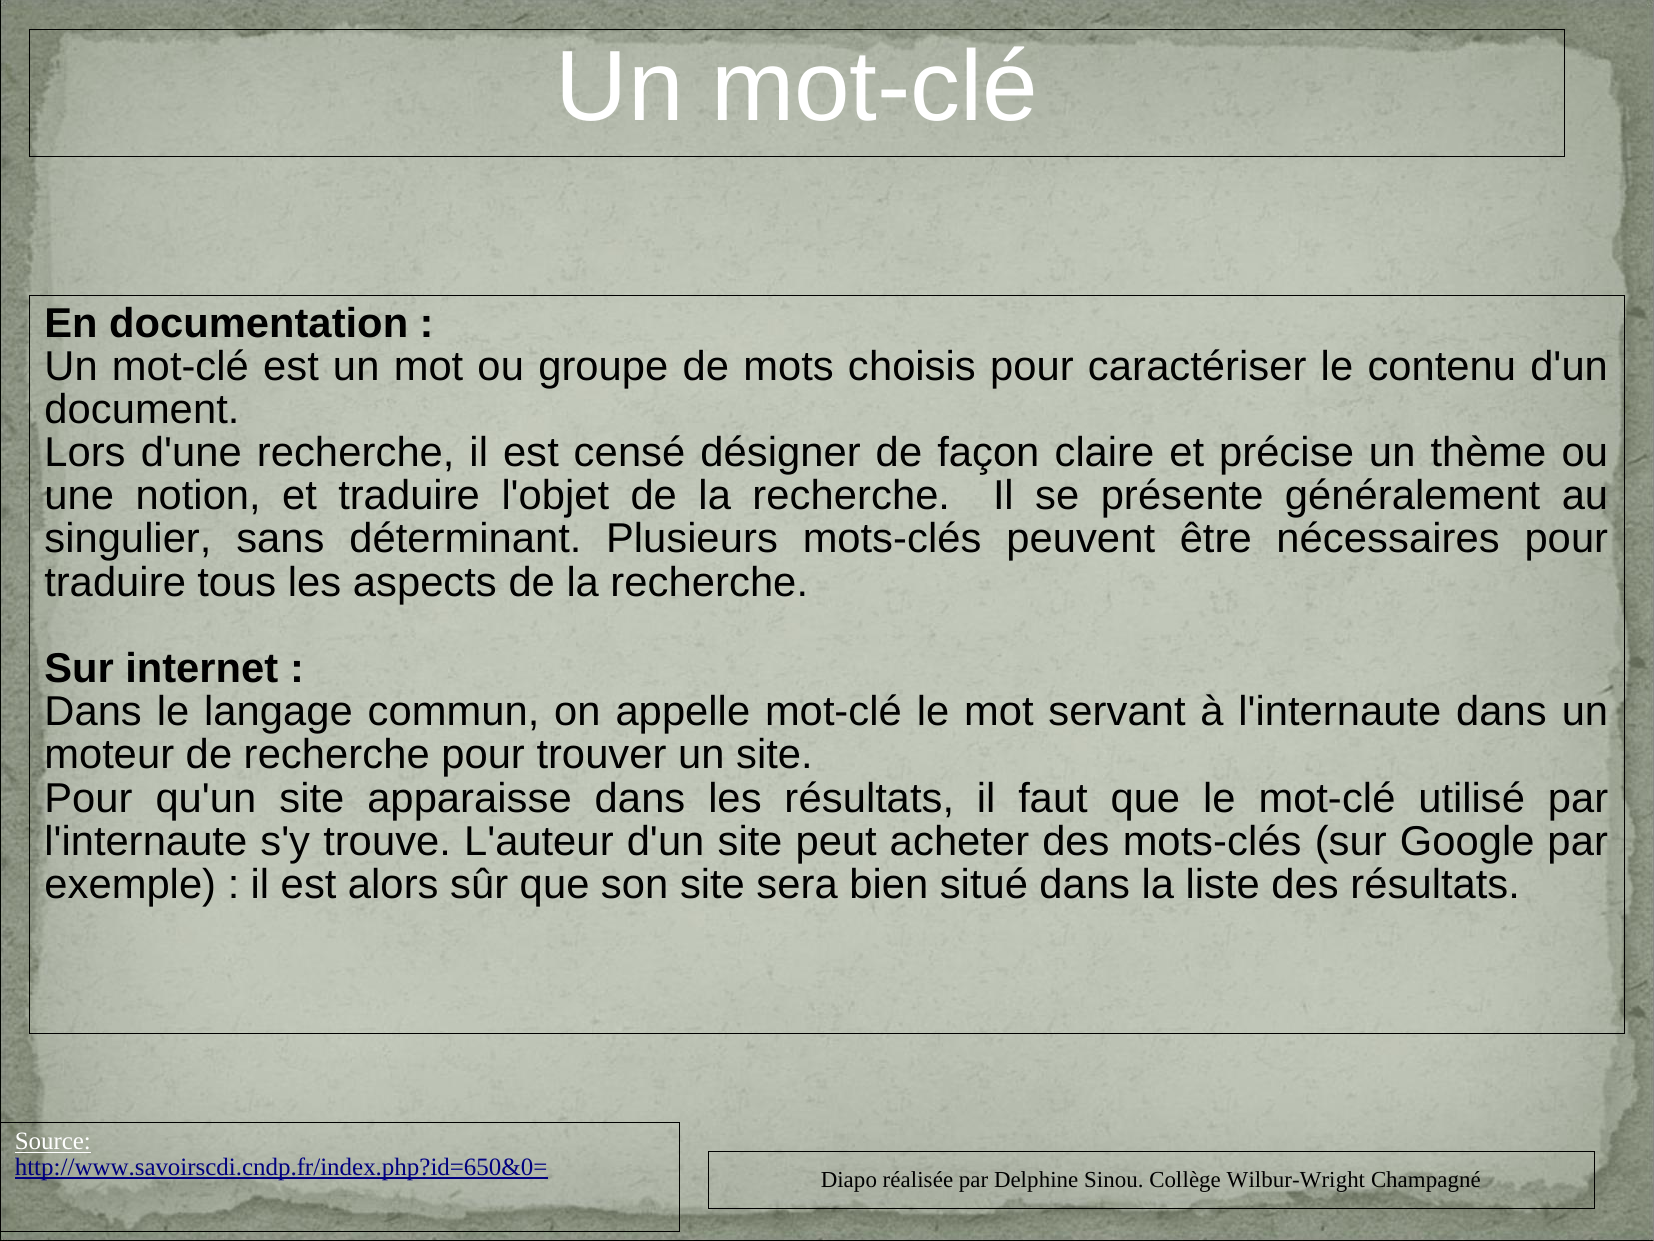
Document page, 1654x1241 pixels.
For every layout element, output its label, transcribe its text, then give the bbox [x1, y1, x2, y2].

text_box Un mot-clé [29, 29, 1565, 157]
text_box Source: http://www.savoirscdi.cndp.fr/index.php?id=650&0= [0, 1122, 680, 1232]
text_box En documentation : Un mot-clé est un mot ou groupe de mots choisis pour caractériser le contenu d'un document. Lors d'une recherche, il est censé désigner de façon claire et précise un thème ou une notion, et traduire l'objet de la recherche. Il se présente généralement au singulier, sans déterminant. Plusieurs mots-clés peuvent être nécessaires pour traduire tous les aspects de la recherche. Sur internet : Dans le langage commun, on appelle mot-clé le mot servant à l'internaute dans un moteur de recherche pour trouver un site. Pour qu'un site apparaisse dans les résultats, il faut que le mot-clé utilisé par l'internaute s'y trouve. L'auteur d'un site peut acheter des mots-clés (sur Google par exemple) : il est alors sûr que son site sera bien situé dans la liste des résultats. [29, 295, 1625, 1034]
text_box Diapo réalisée par Delphine Sinou. Collège Wilbur-Wright Champagné [708, 1151, 1595, 1209]
picture [0, 0, 1654, 1241]
